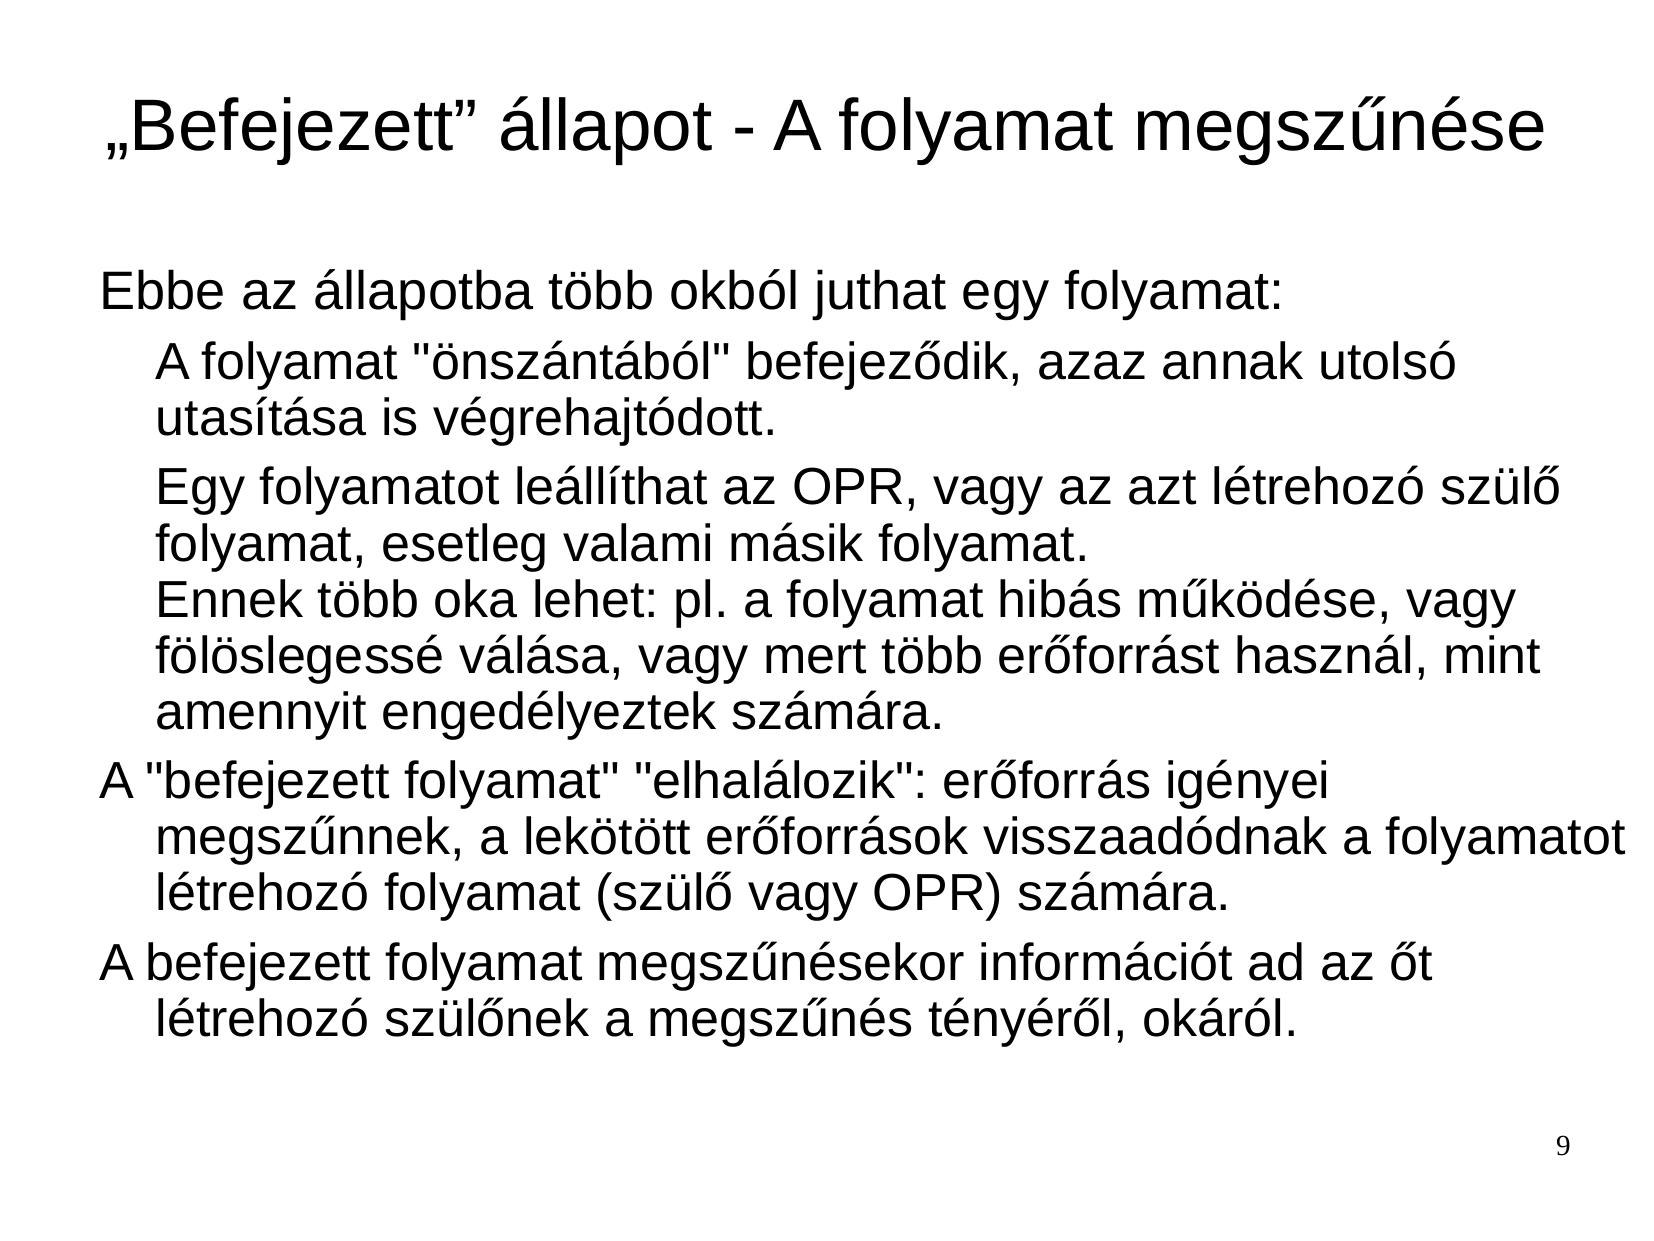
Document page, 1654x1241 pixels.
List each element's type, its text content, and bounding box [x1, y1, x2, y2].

title „Befejezett” állapot - A folyamat megszűnése [0, 0, 1654, 243]
list Ebbe az állapotba több okból juthat egy folyamat: A folyamat "önszántából" befejeződik, azaz annak utolsó utasítása is végrehajtódott. Egy folyamatot leállíthat az OPR, vagy az azt létrehozó szülő folyamat, esetleg valami másik folyamat. Ennek több oka lehet: pl. a folyamat hibás működése, vagy fölöslegessé válása, vagy mert több erőforrást használ, mint amennyit engedélyeztek számára. A "befejezett folyamat" "elhalálozik": erőforrás igényei megszűnnek, a lekötött erőforrások visszaadódnak a folyamatot létrehozó folyamat (szülő vagy OPR) számára. A befejezett folyamat megszűnésekor információt ad az őt létrehozó szülőnek a megszűnés tényéről, okáról. [84, 255, 1654, 1241]
